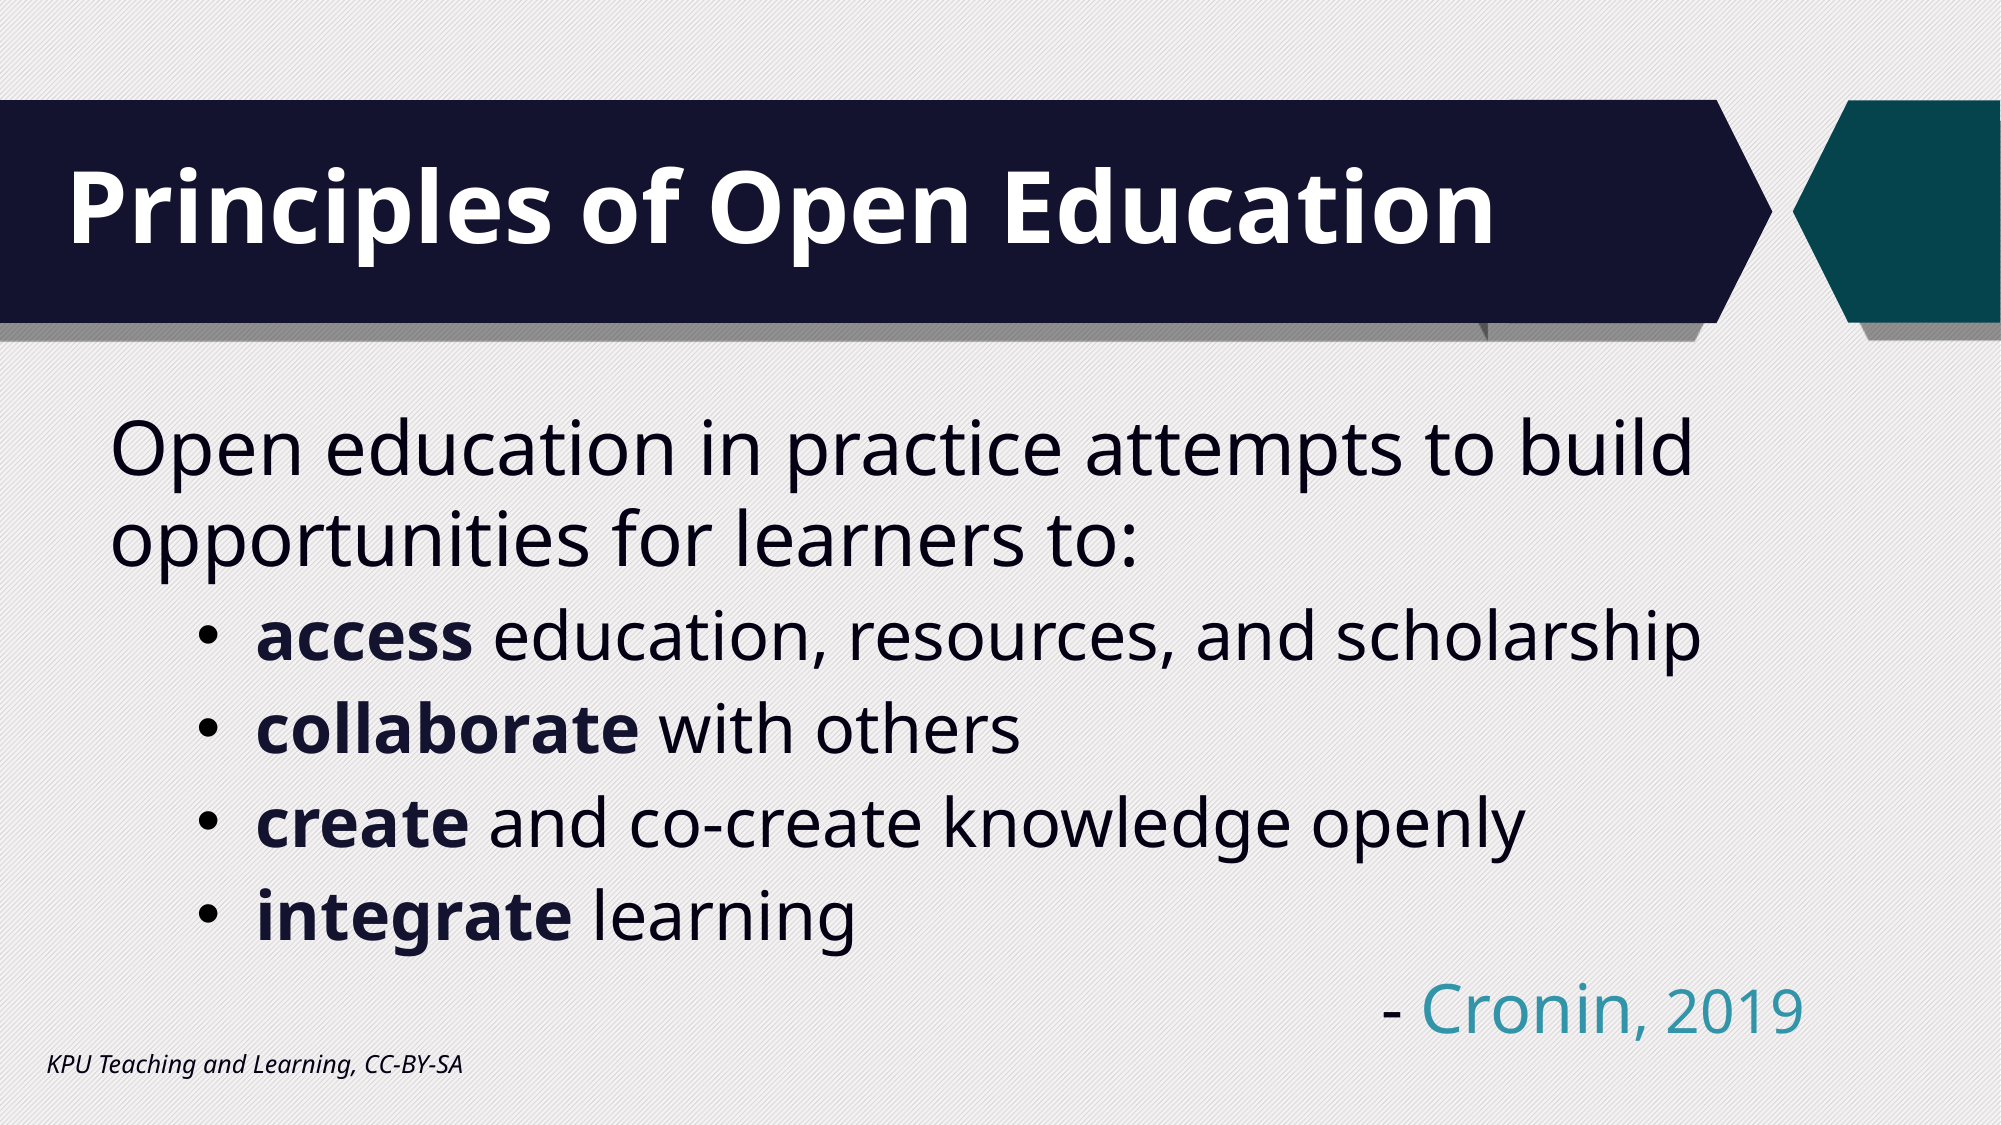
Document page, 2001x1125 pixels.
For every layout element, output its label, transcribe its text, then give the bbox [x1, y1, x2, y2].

list Open education in practice attempts to build opportunities for learners to: access education, resources, and scholarship collaborate with others create and co-create knowledge openly integrate learning - Cronin, 2019 [94, 388, 1906, 1069]
text_box KPU Teaching and Learning, CC-BY-SA [31, 1033, 1159, 1094]
title Principles of Open Education [50, 122, 1689, 300]
